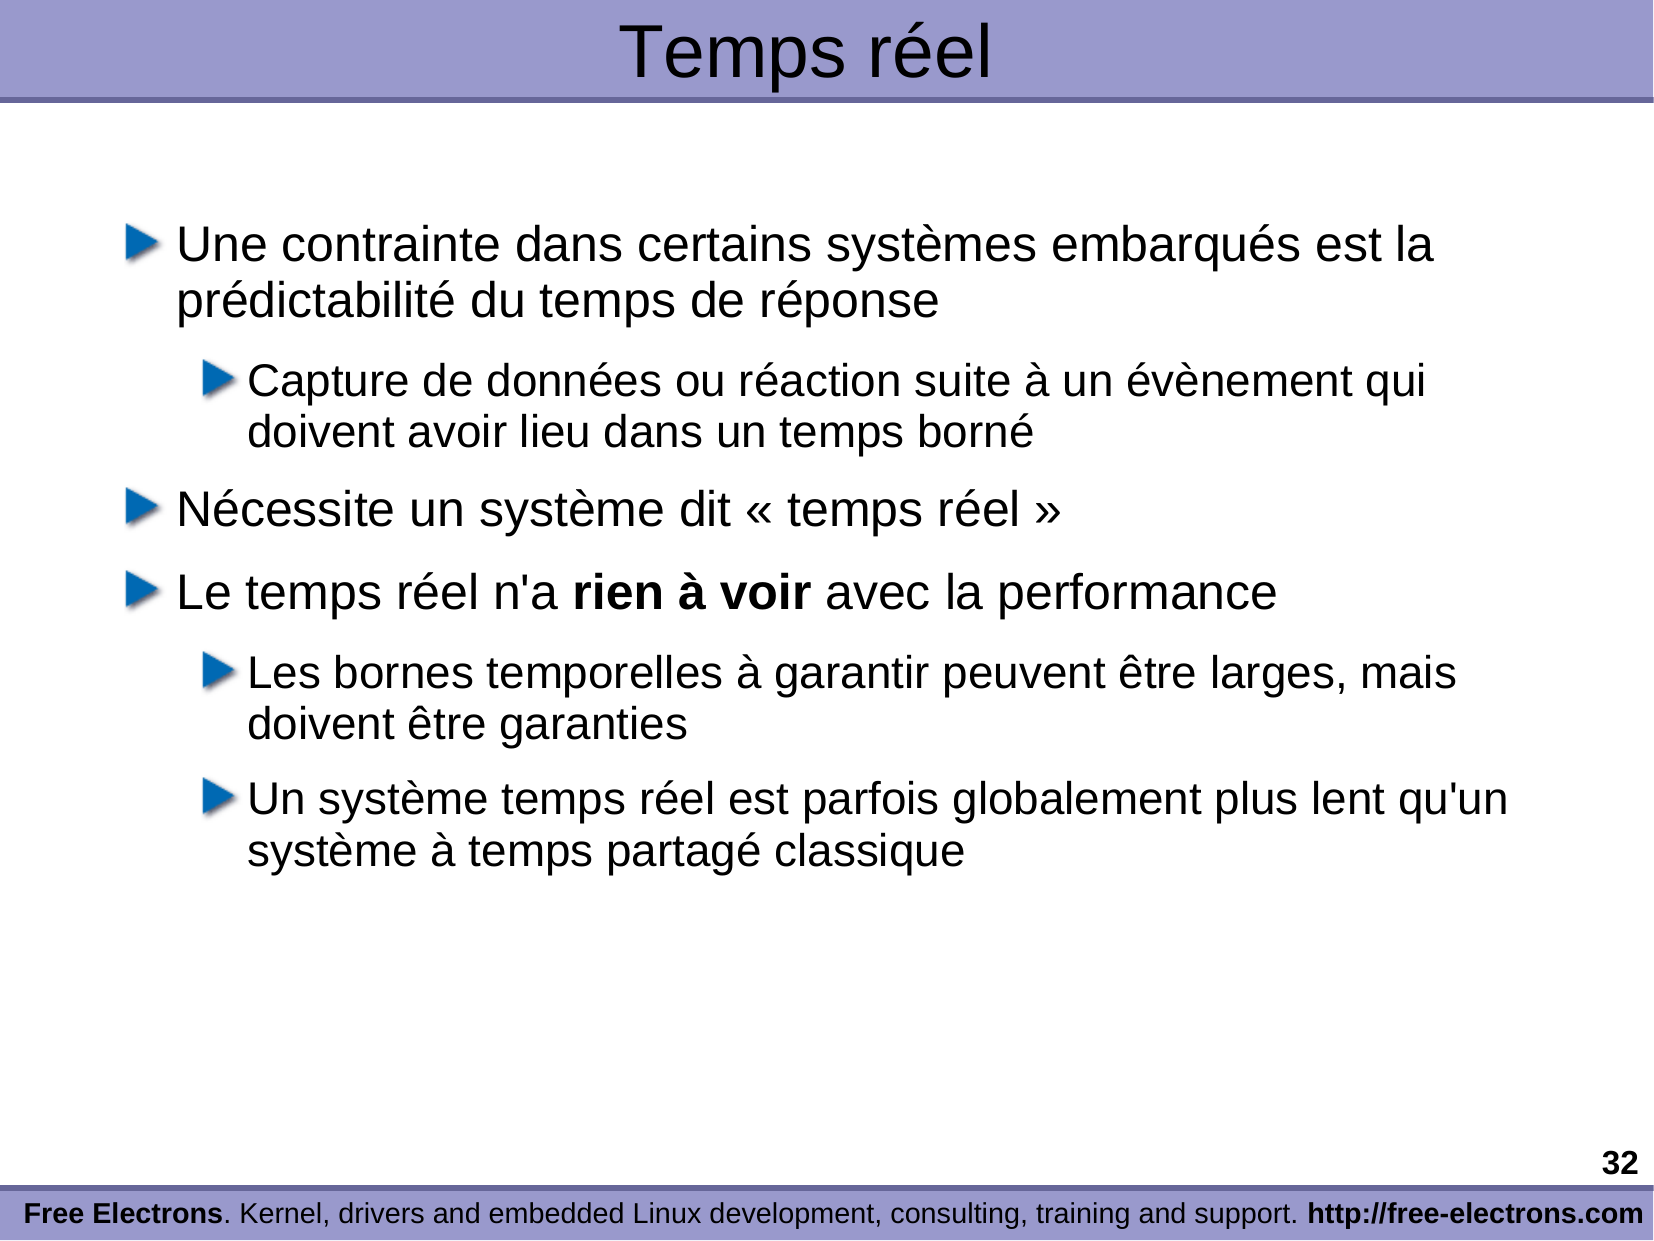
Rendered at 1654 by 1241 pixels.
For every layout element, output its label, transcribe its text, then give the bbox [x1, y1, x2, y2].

title Temps réel [60, 4, 1551, 98]
list Une contrainte dans certains systèmes embarqués est la prédictabilité du temps de réponse Capture de données ou réaction suite à un évènement qui doivent avoir lieu dans un temps borné Nécessite un système dit « temps réel » Le temps réel n'a rien à voir avec la performance Les bornes temporelles à garantir peuvent être larges, mais doivent être garanties Un système temps réel est parfois globalement plus lent qu'un système à temps partagé classique [105, 216, 1518, 1066]
